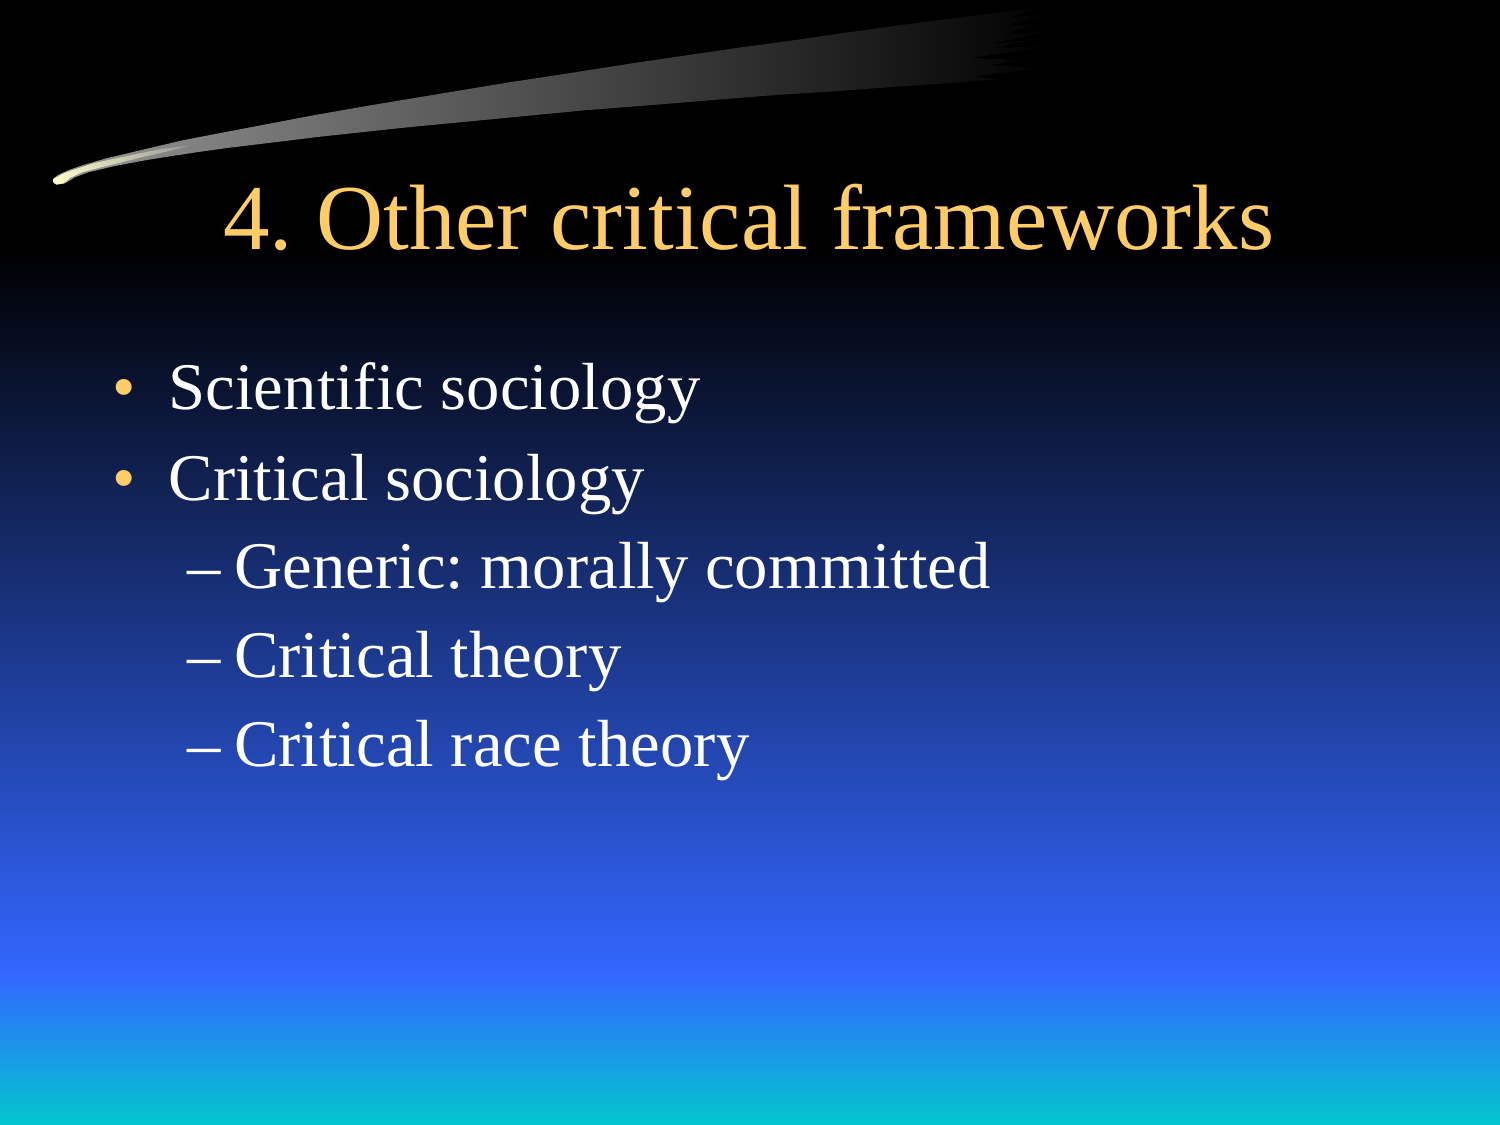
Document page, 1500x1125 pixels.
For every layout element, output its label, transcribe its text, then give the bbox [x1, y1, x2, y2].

title 4. Other critical frameworks [112, 124, 1388, 313]
list Scientific sociology Critical sociology Generic: morally committed Critical theory Critical race theory [112, 350, 1388, 1026]
